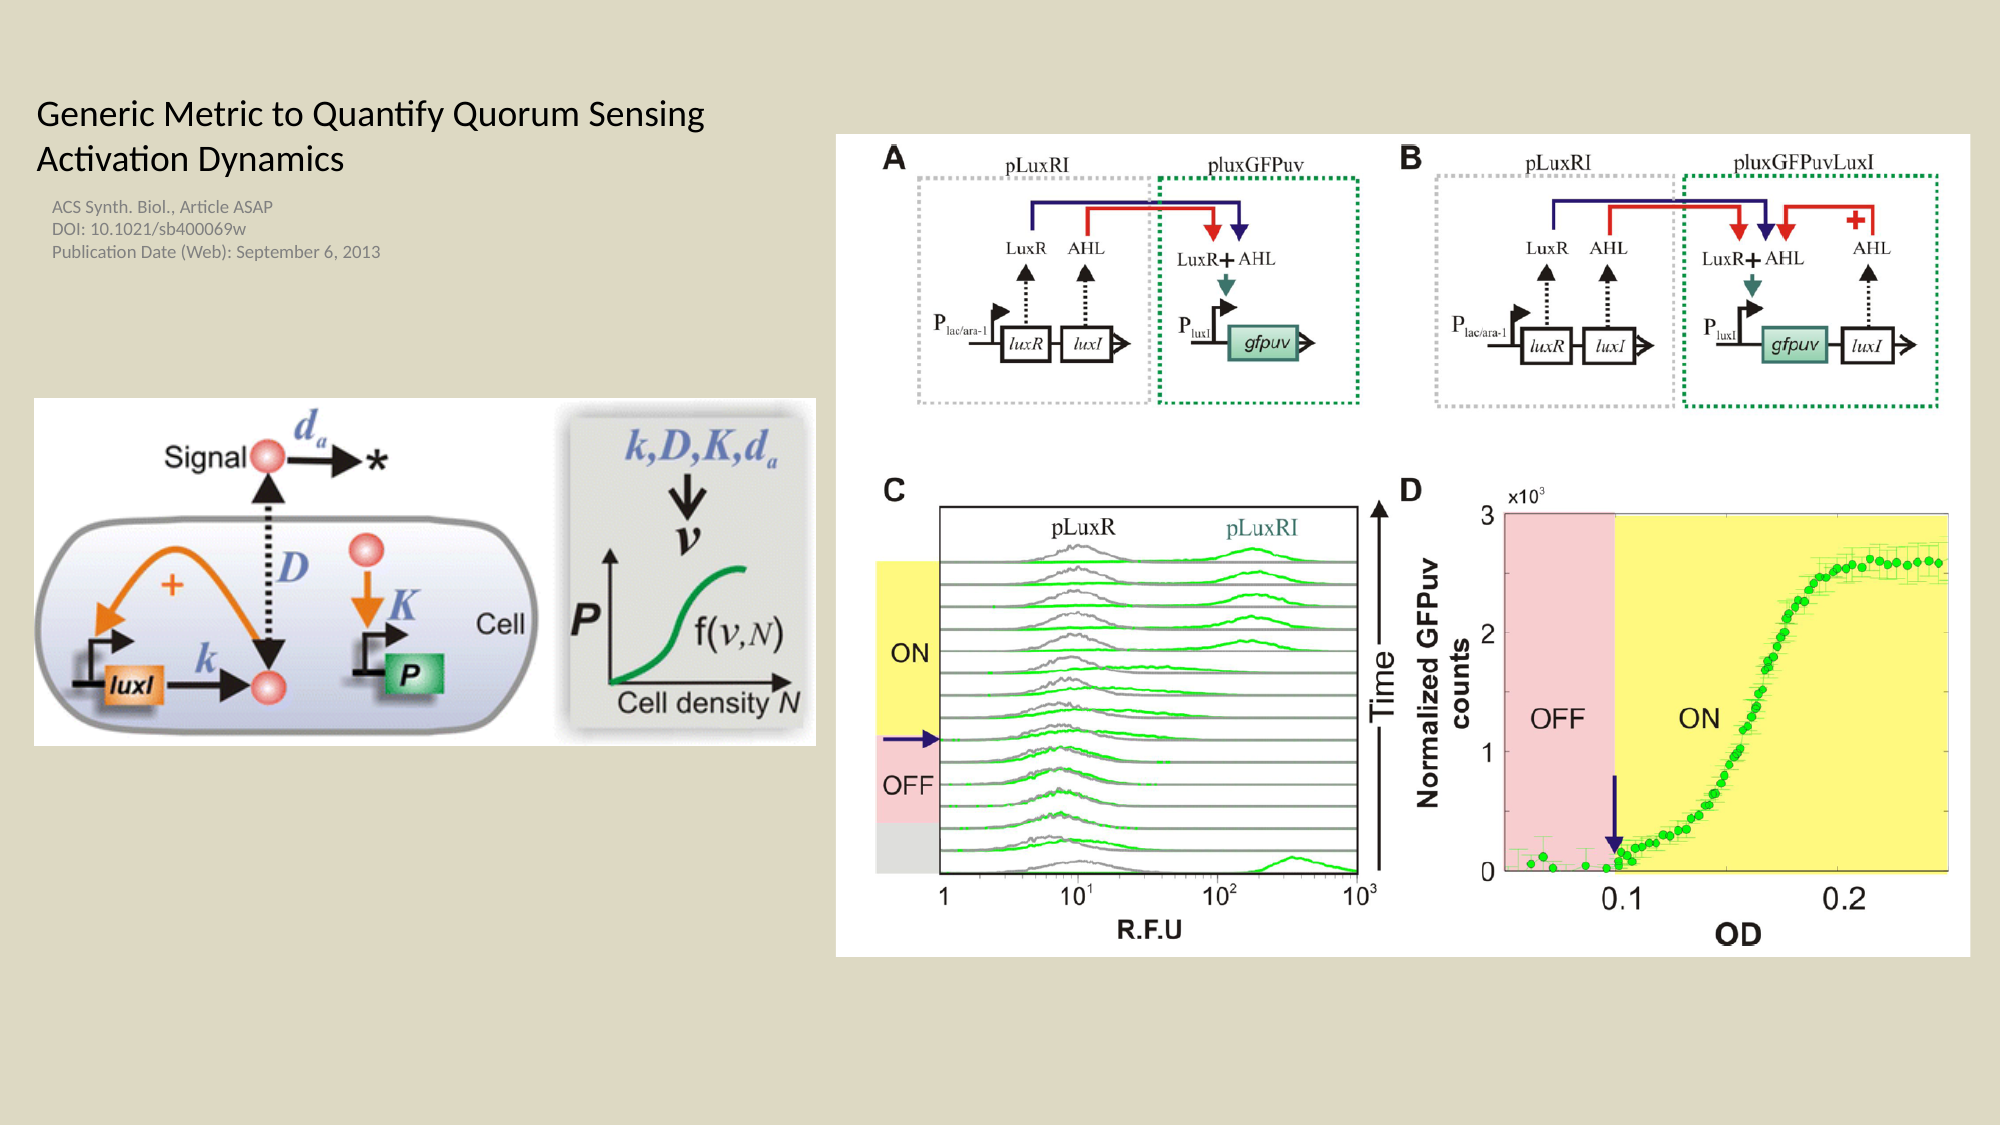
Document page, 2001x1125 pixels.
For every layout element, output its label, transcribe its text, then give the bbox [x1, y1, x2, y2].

text_box ACS Synth. Biol., Article ASAP DOI: 10.1021/sb400069w Publication Date (Web): September 6, 2013 [37, 187, 396, 270]
picture [835, 134, 1971, 957]
picture [34, 398, 816, 746]
text_box Generic Metric to Quantify Quorum Sensing Activation Dynamics [21, 81, 816, 186]
